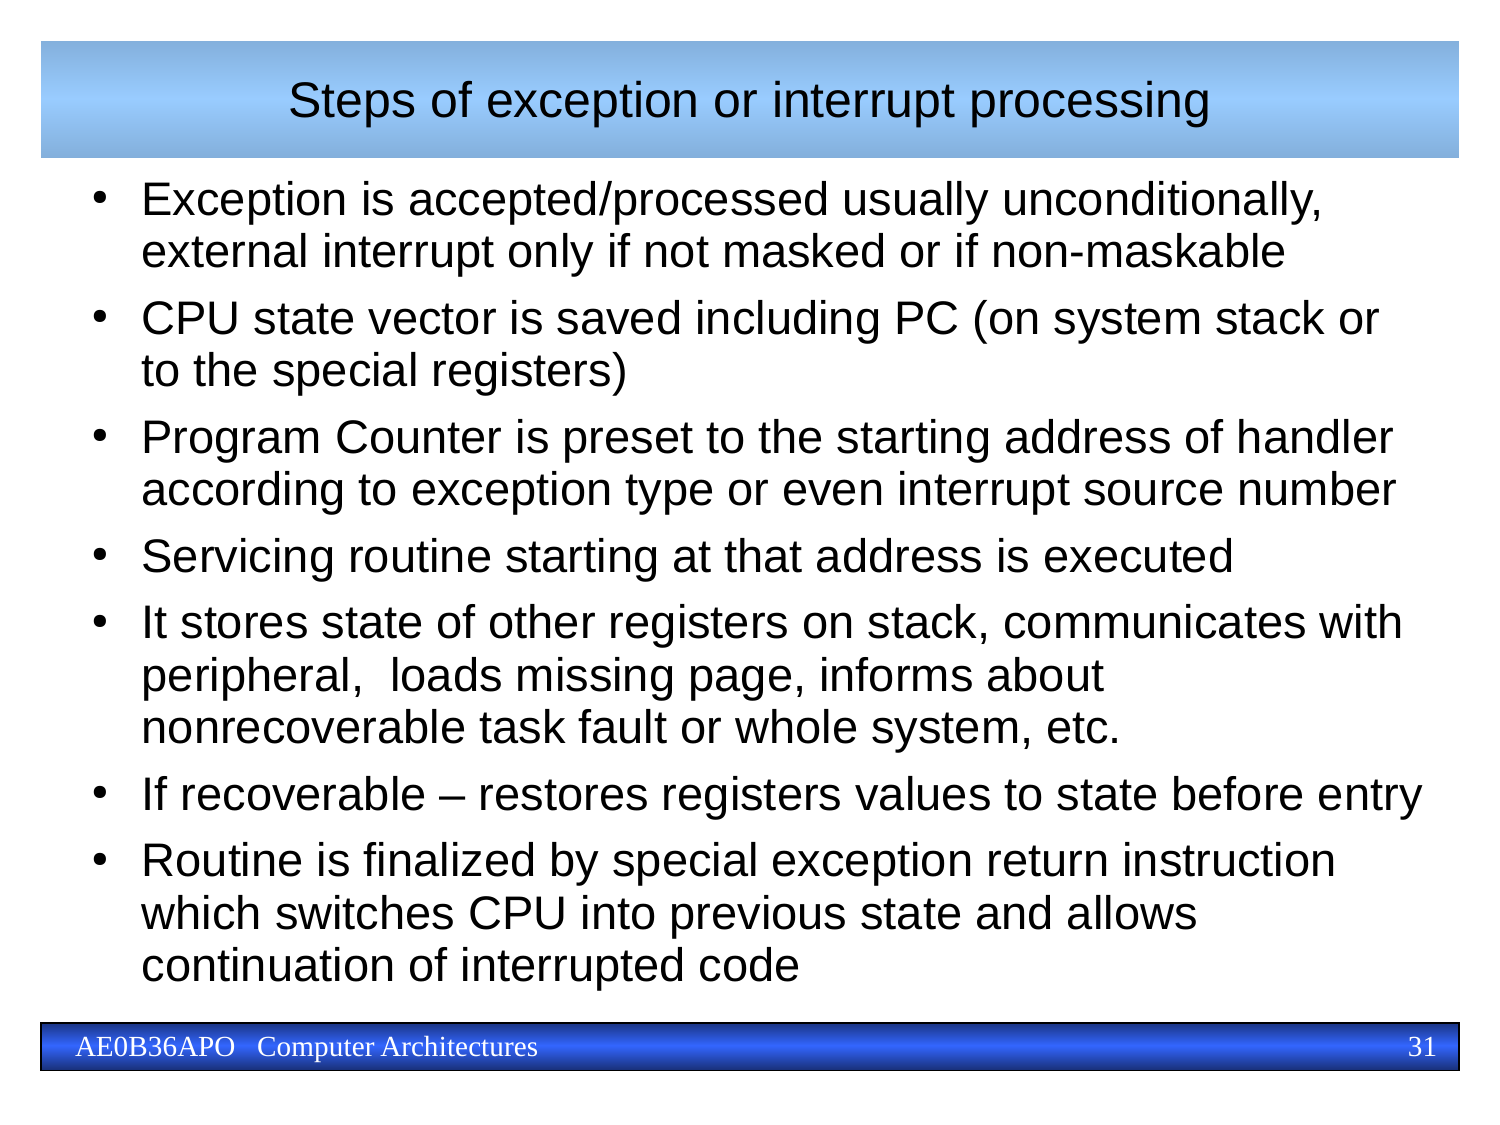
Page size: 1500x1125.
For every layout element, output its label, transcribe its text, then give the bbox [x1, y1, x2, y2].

list Exception is accepted/processed usually unconditionally, external interrupt only if not masked or if non-maskable CPU state vector is saved including PC (on system stack or to the special registers) Program Counter is preset to the starting address of handler according to exception type or even interrupt source number Servicing routine starting at that address is executed It stores state of other registers on stack, communicates with peripheral, loads missing page, informs about nonrecoverable task fault or whole system, etc. If recoverable – restores registers values to state before entry Routine is finalized by special exception return instruction which switches CPU into previous state and allows continuation of interrupted code [75, 172, 1426, 1013]
title Steps of exception or interrupt processing [41, 41, 1459, 158]
